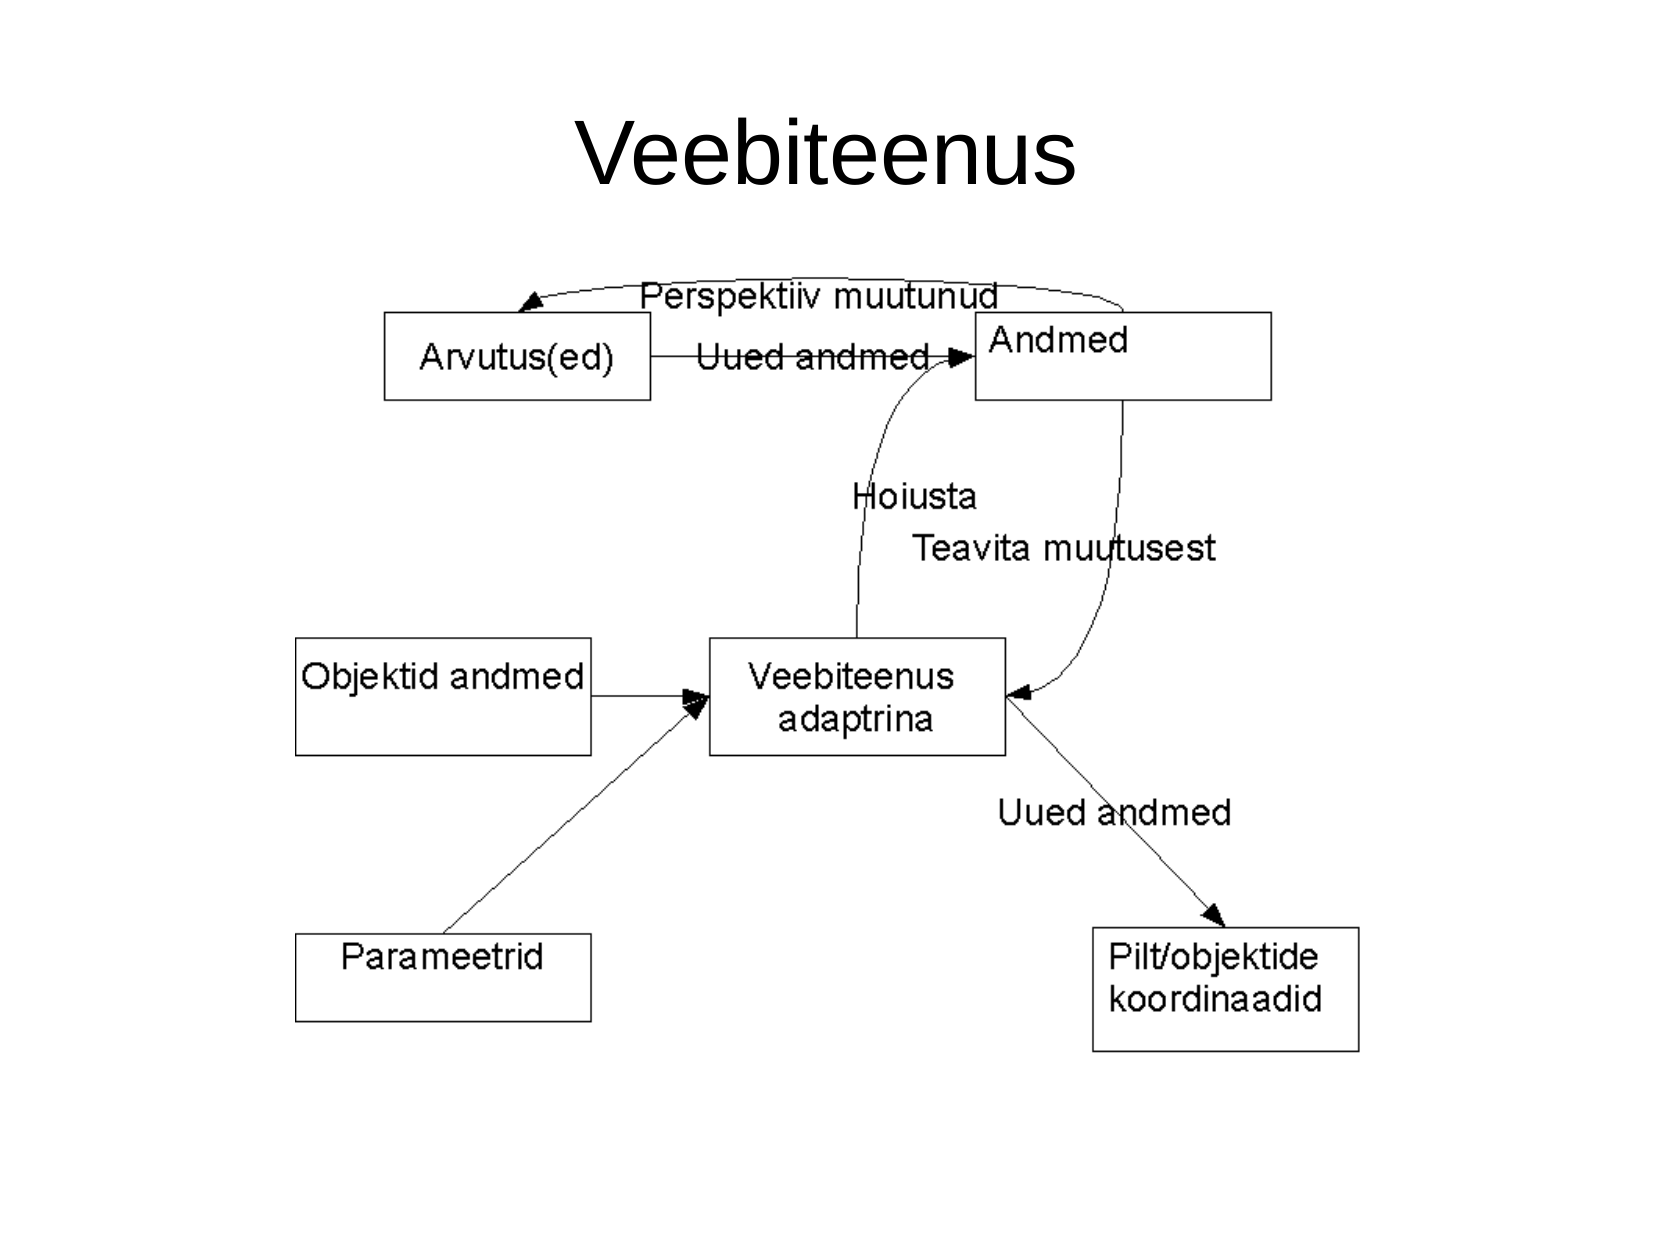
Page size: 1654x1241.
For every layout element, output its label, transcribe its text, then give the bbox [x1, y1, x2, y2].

picture [295, 265, 1363, 1054]
title Veebiteenus [82, 56, 1571, 250]
